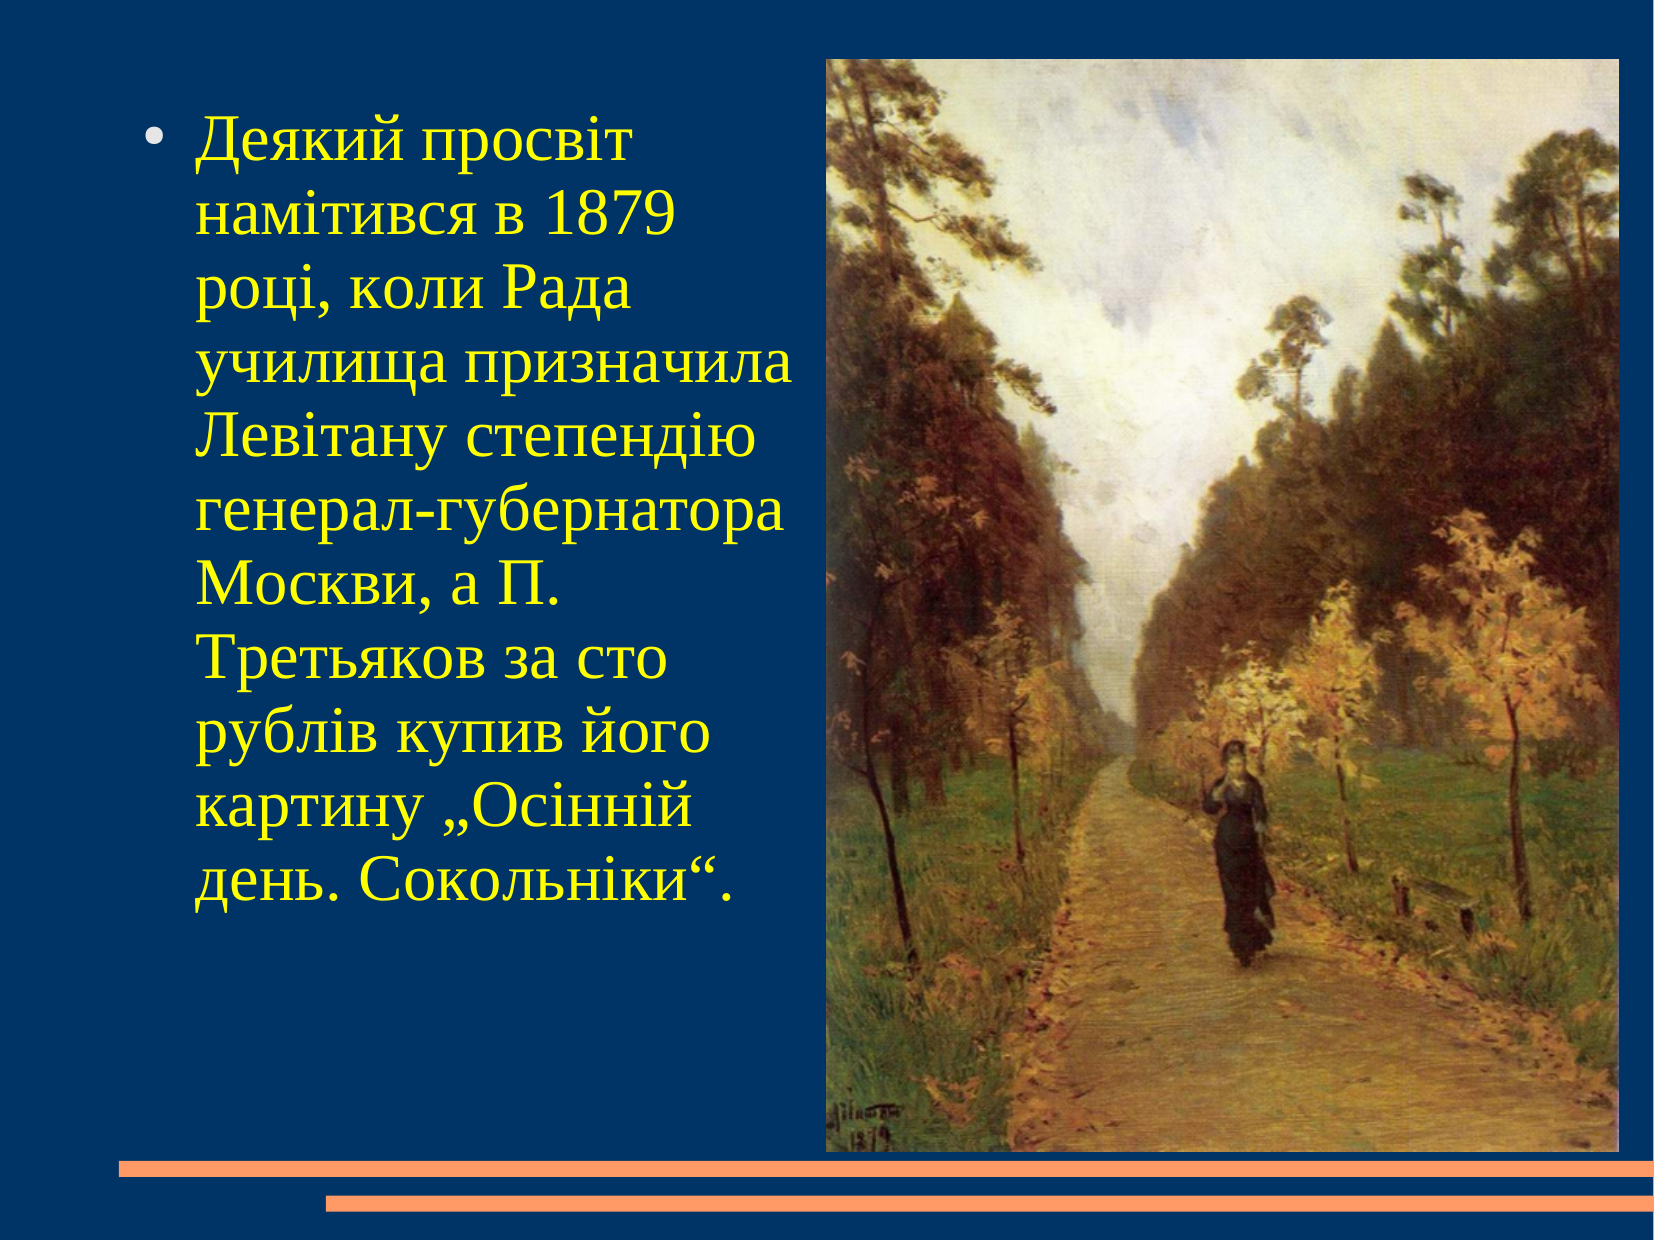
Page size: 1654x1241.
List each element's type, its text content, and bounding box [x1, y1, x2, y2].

picture [826, 59, 1619, 1152]
list Деякий просвіт намітився в 1879 році, коли Рада училища призначила Левітану степендію генерал-губернатора Москви, а П. Третьяков за сто рублів купив його картину „Осінній день. Сокольніки“. [124, 100, 826, 916]
